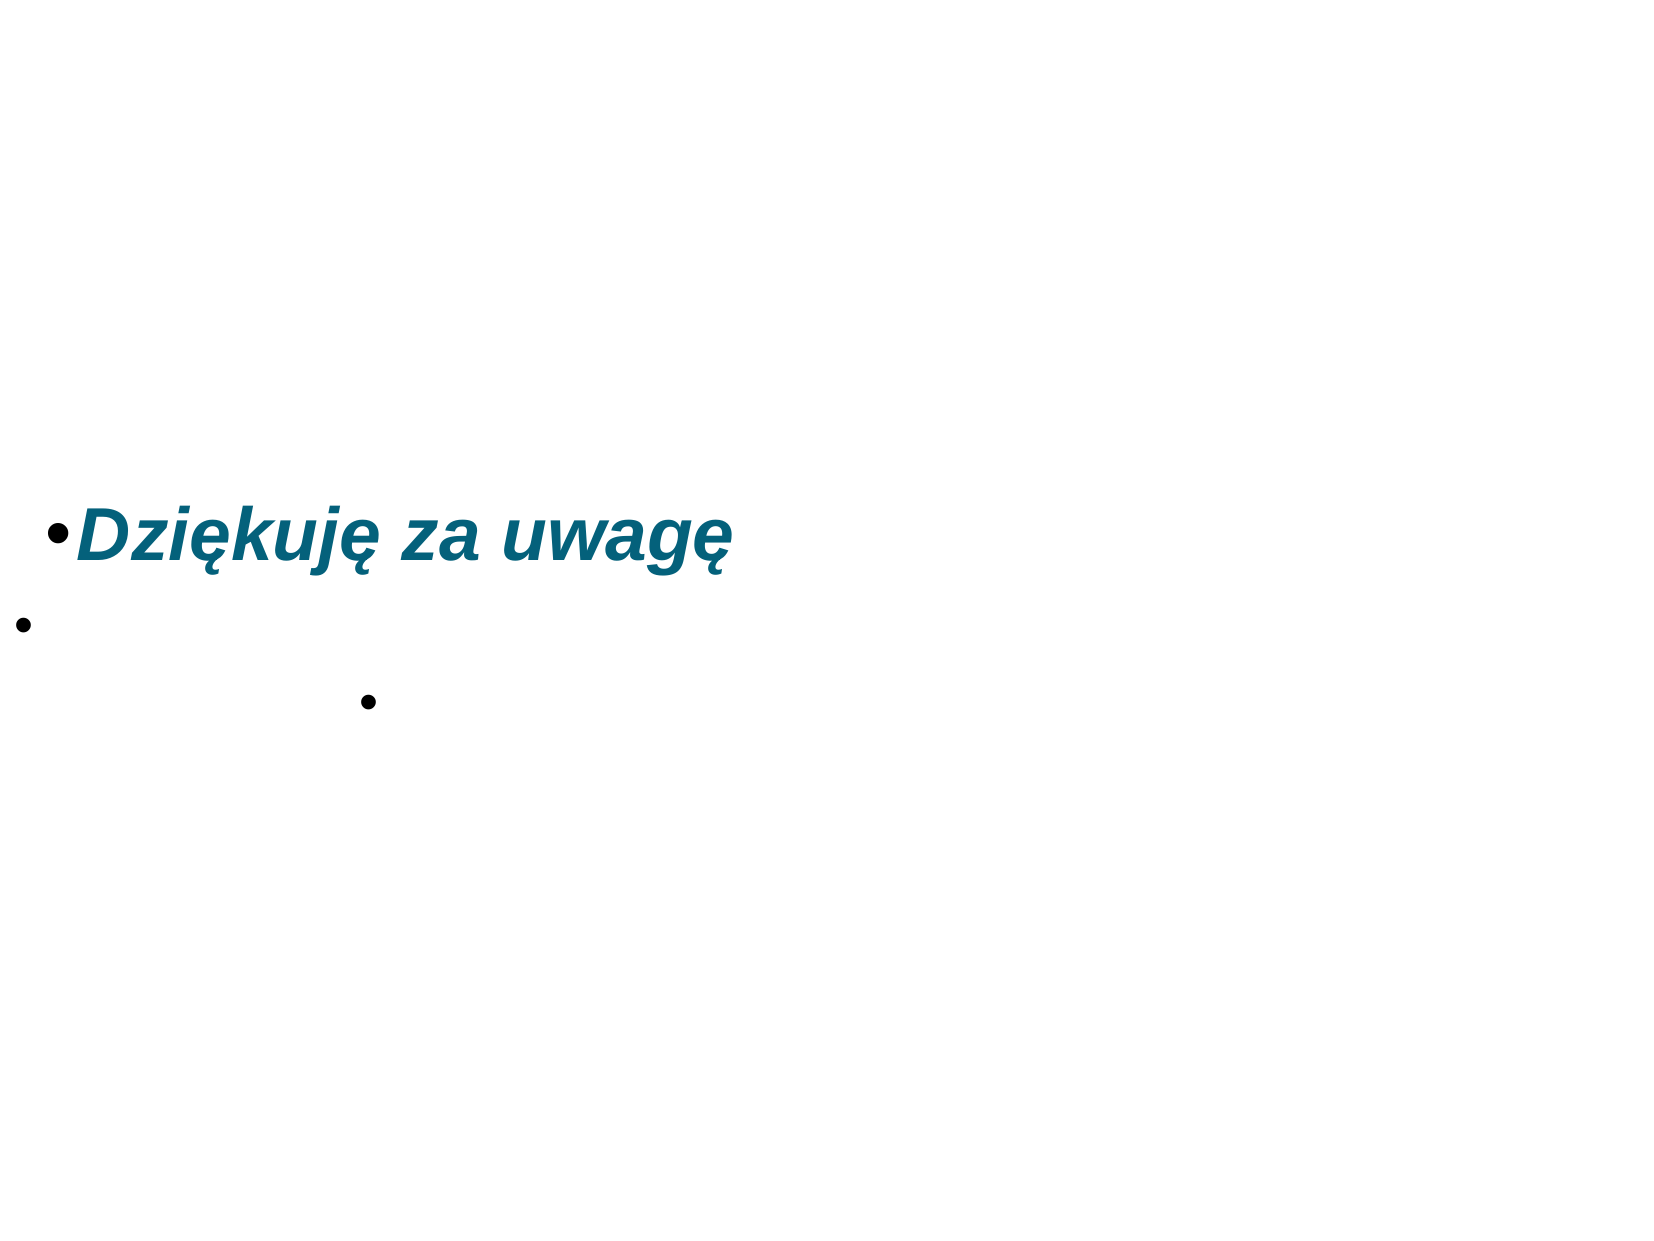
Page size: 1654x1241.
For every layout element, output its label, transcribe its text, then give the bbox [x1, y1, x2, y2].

subtitle Dziękuję za uwagę [0, 194, 1040, 1034]
